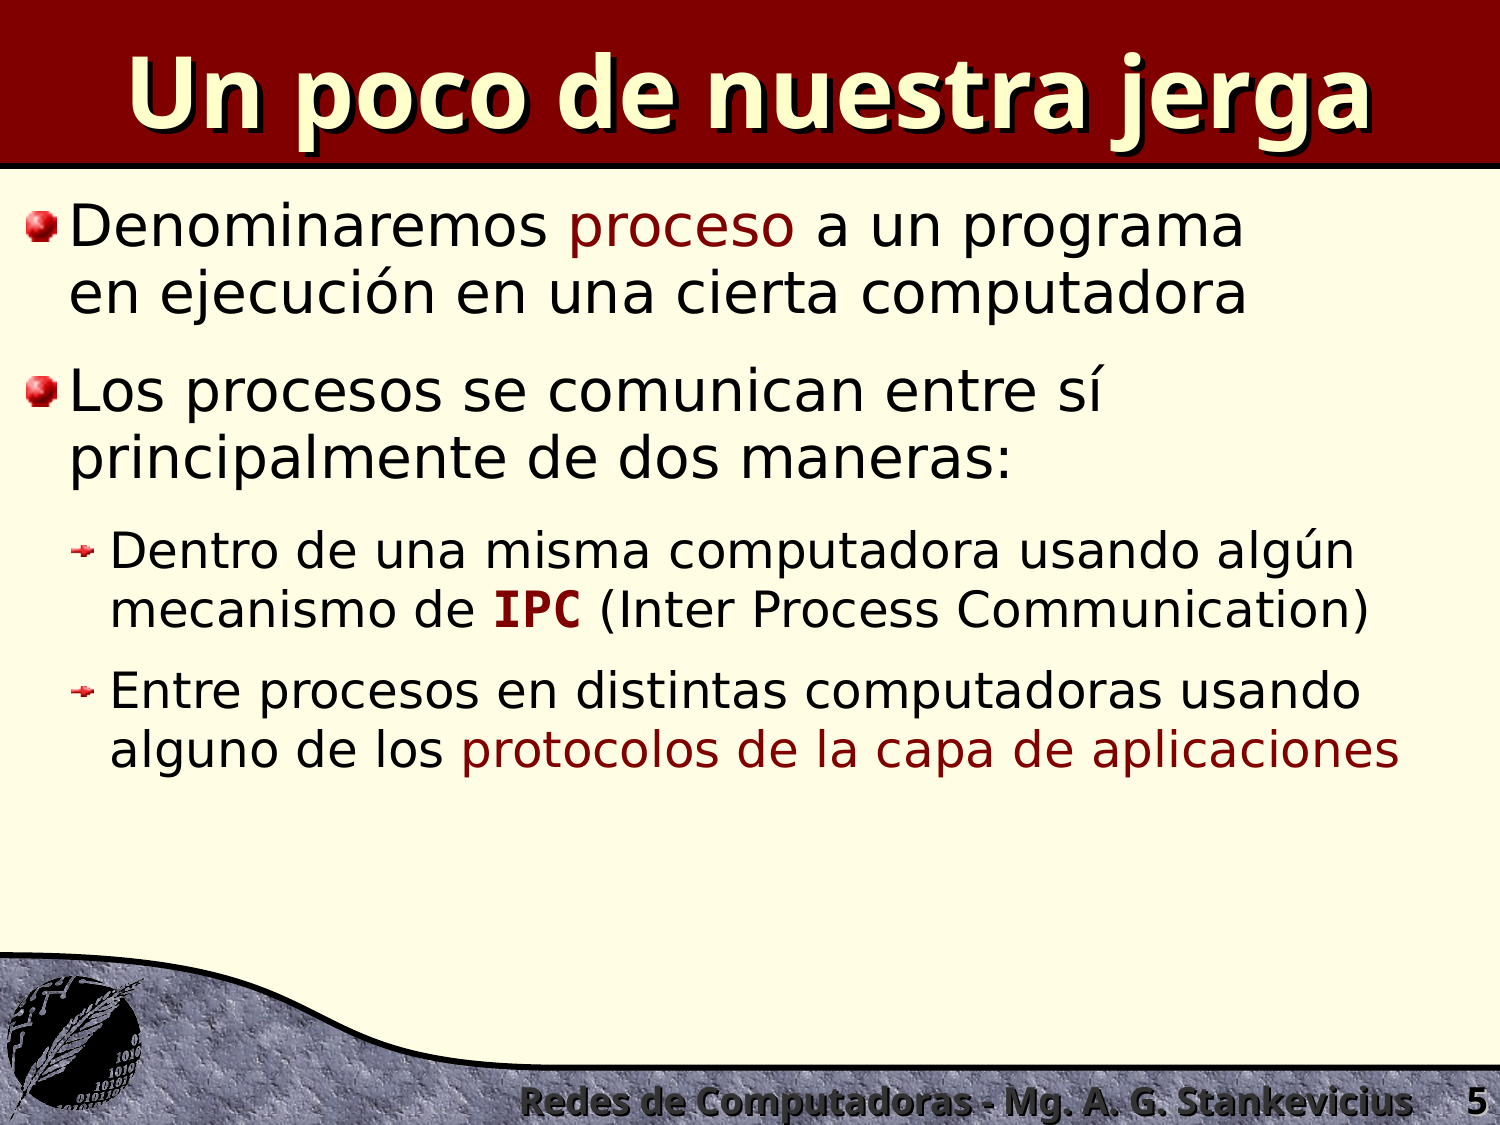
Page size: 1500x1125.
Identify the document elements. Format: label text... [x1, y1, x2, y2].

picture [1047, 1100, 1054, 1110]
picture [790, 1100, 795, 1110]
list Denominaremos proceso a un programa en ejecución en una cierta computadora Los procesos se comunican entre sí principalmente de dos maneras: Dentro de una misma computadora usando algún mecanismo de IPC (Inter Process Communication) Entre procesos en distintas computadoras usando alguno de los protocolos de la capa de aplicaciones [11, 192, 1486, 921]
title Un poco de nuestra jerga [15, 5, 1485, 160]
picture [0, 959, 1500, 1125]
